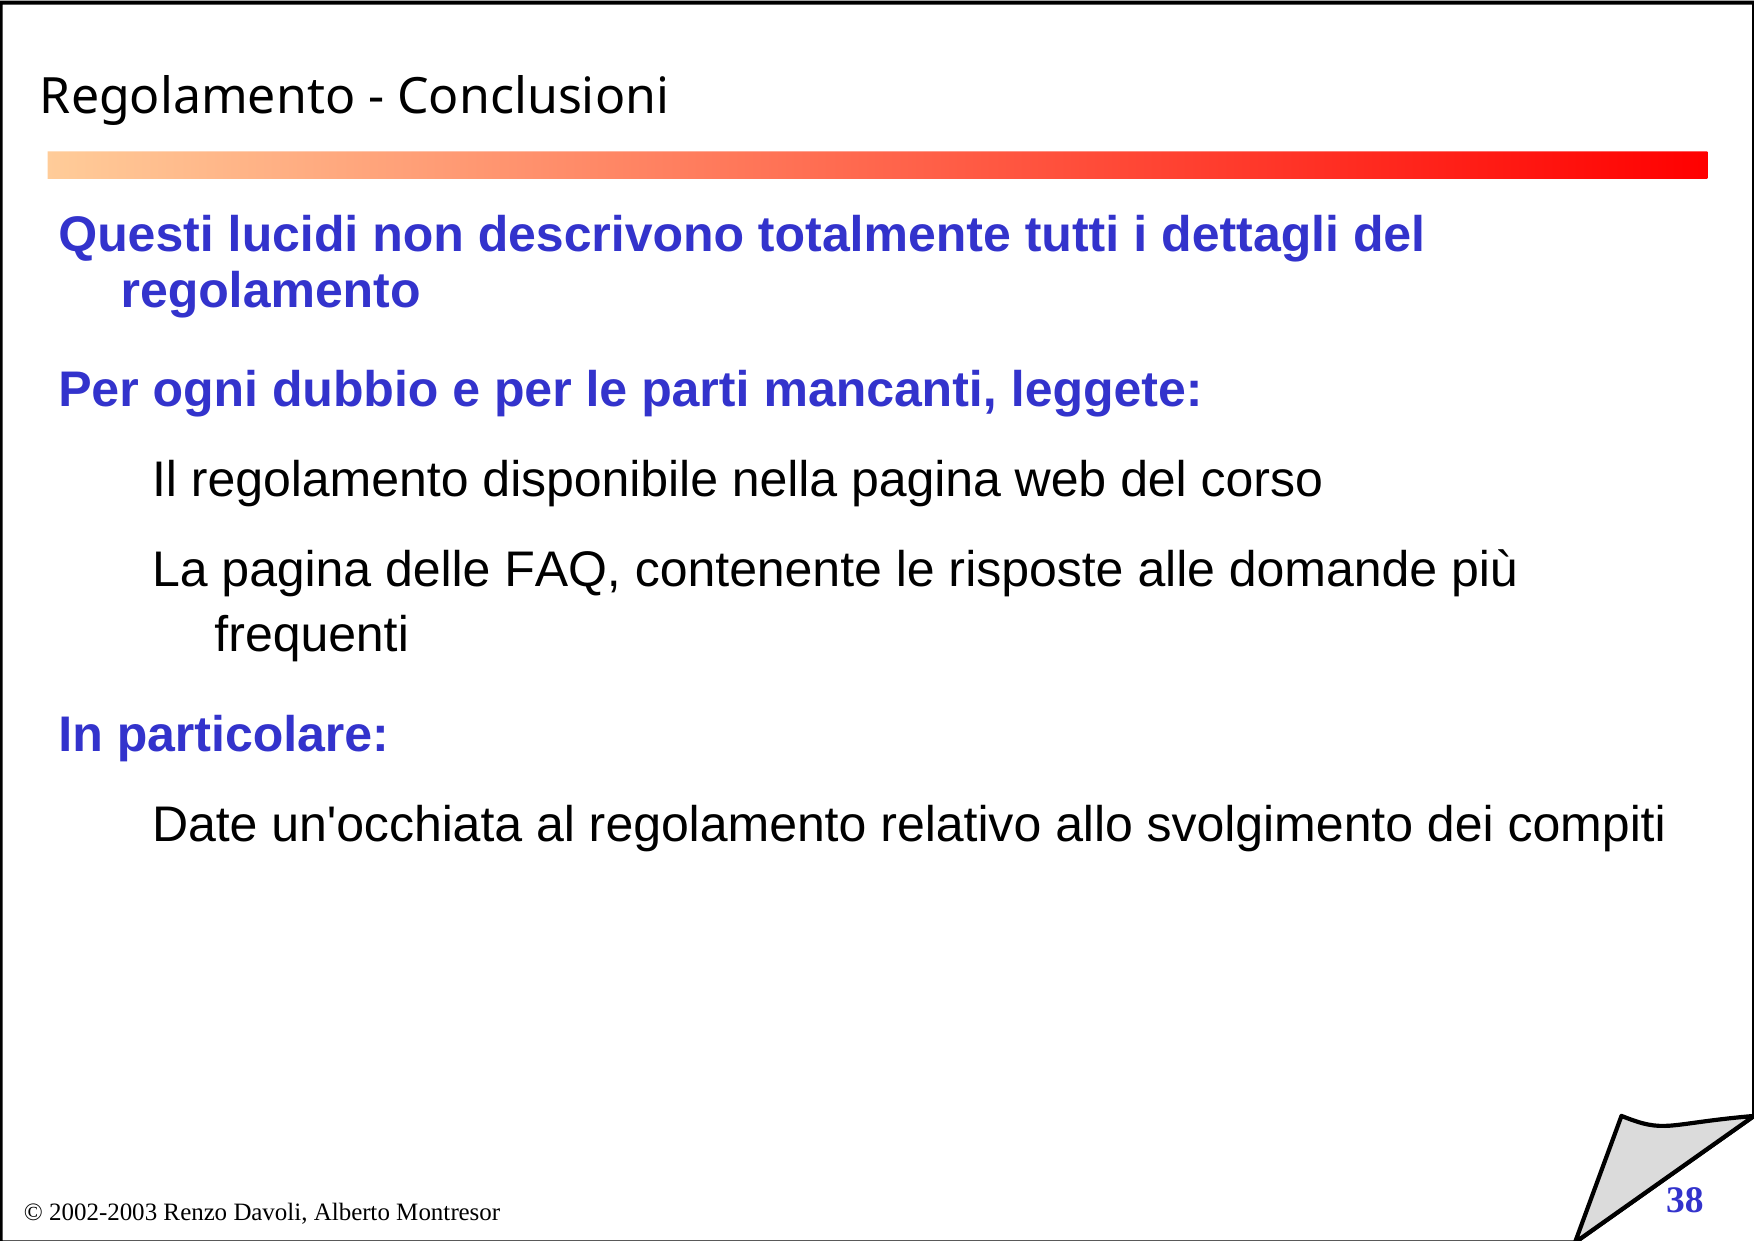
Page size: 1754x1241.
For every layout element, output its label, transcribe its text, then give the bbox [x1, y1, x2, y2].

title Regolamento - Conclusioni [40, 48, 1714, 144]
list Questi lucidi non descrivono totalmente tutti i dettagli del regolamento Per ogni dubbio e per le parti mancanti, leggete: Il regolamento disponibile nella pagina web del corso La pagina delle FAQ, contenente le risposte alle domande più frequenti In particolare: Date un'occhiata al regolamento relativo allo svolgimento dei compiti [58, 206, 1696, 982]
